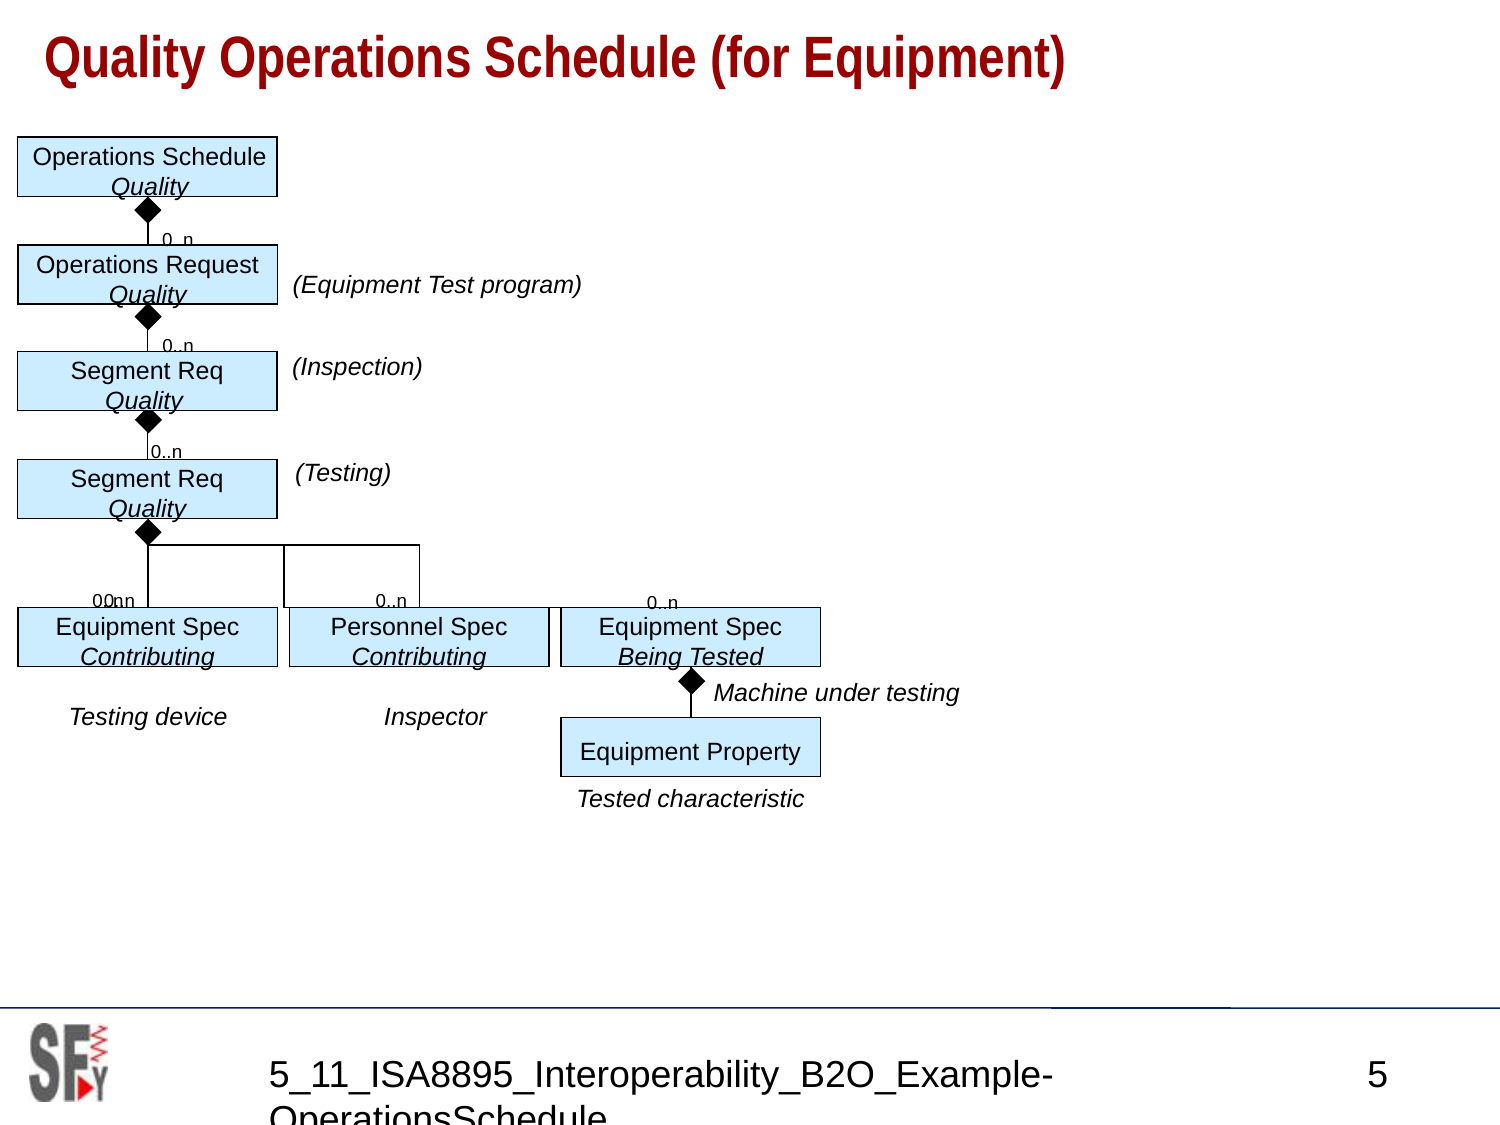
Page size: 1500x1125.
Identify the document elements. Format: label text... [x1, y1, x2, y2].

text_box Personnel Spec Contributing [289, 607, 550, 667]
text_box (Inspection) [277, 343, 438, 389]
text_box 0..n [147, 319, 209, 365]
text_box (Equipment Test program) [278, 260, 598, 306]
text_box 0..n [135, 425, 198, 471]
title Quality Operations Schedule (for Equipment) [29, 12, 1471, 138]
text_box [148, 197, 161, 212]
text_box [149, 305, 161, 319]
text_box 0..n [146, 212, 209, 258]
text_box [135, 305, 147, 329]
text_box 0..n [631, 575, 694, 621]
text_box Operations Schedule Quality [17, 137, 278, 197]
text_box Machine under testing [698, 669, 976, 715]
text_box [135, 411, 147, 425]
text_box [135, 198, 147, 221]
slide_number <numéro> [1352, 1034, 1490, 1103]
text_box Equipment Property [560, 717, 821, 777]
text_box [692, 669, 698, 694]
text_box 0..n [139, 574, 151, 607]
text_box Equipment Spec Being Tested [560, 607, 821, 667]
picture [29, 1023, 108, 1102]
text_box Segment Req Quality [17, 351, 278, 411]
footer 5_11_ISA8895_Interoperability_B2O_Example-OperationsSchedule [253, 1034, 1336, 1103]
text_box [135, 519, 161, 545]
text_box 0..n [360, 574, 419, 607]
text_box [148, 411, 161, 425]
text_box Equipment Spec Contributing [17, 607, 278, 667]
text_box [679, 670, 690, 693]
text_box Segment Req Quality [17, 459, 278, 519]
text_box 0..n [77, 574, 139, 607]
text_box Tested characteristic [561, 775, 821, 821]
text_box Inspector [369, 692, 503, 738]
text_box (Testing) [280, 448, 407, 495]
text_box Operations Request Quality [17, 245, 278, 305]
text_box Testing device [53, 692, 243, 738]
